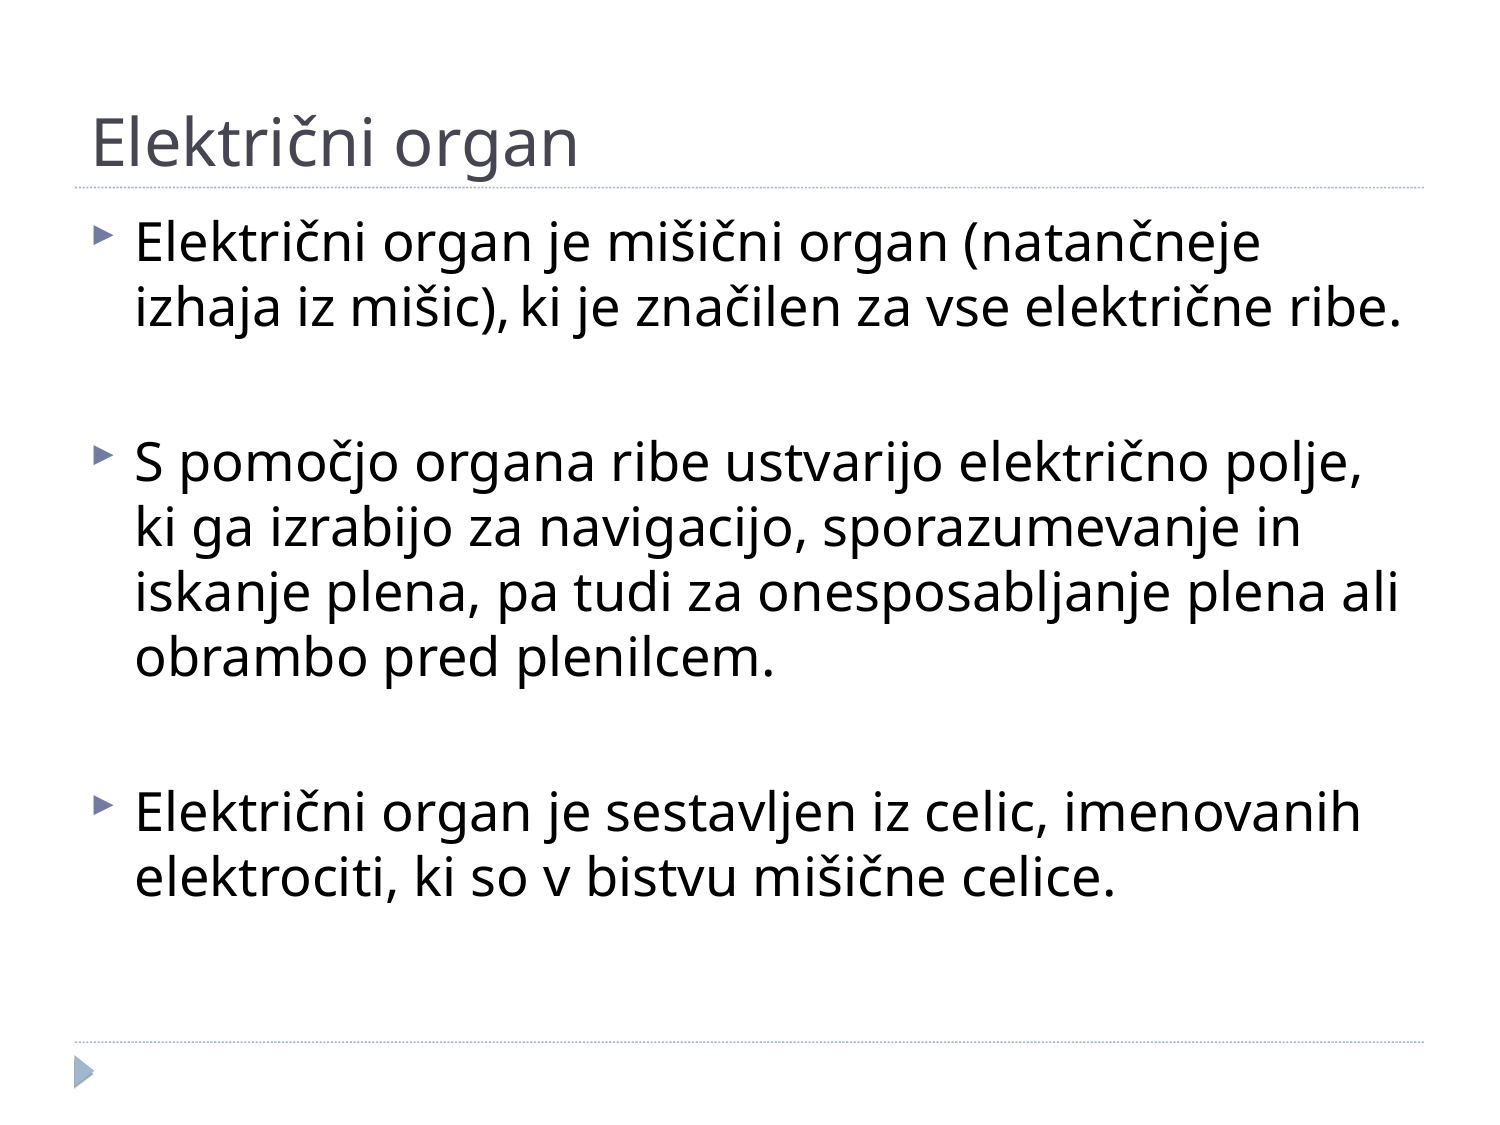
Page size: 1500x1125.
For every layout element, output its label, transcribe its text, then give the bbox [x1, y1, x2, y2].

title Električni organ [75, 24, 1425, 188]
list Električni organ je mišični organ (natančneje izhaja iz mišic), ki je značilen za vse električne ribe. S pomočjo organa ribe ustvarijo električno polje, ki ga izrabijo za navigacijo, sporazumevanje in iskanje plena, pa tudi za onesposabljanje plena ali obrambo pred plenilcem. Električni organ je sestavljen iz celic, imenovanih elektrociti, ki so v bistvu mišične celice. [75, 200, 1425, 1010]
